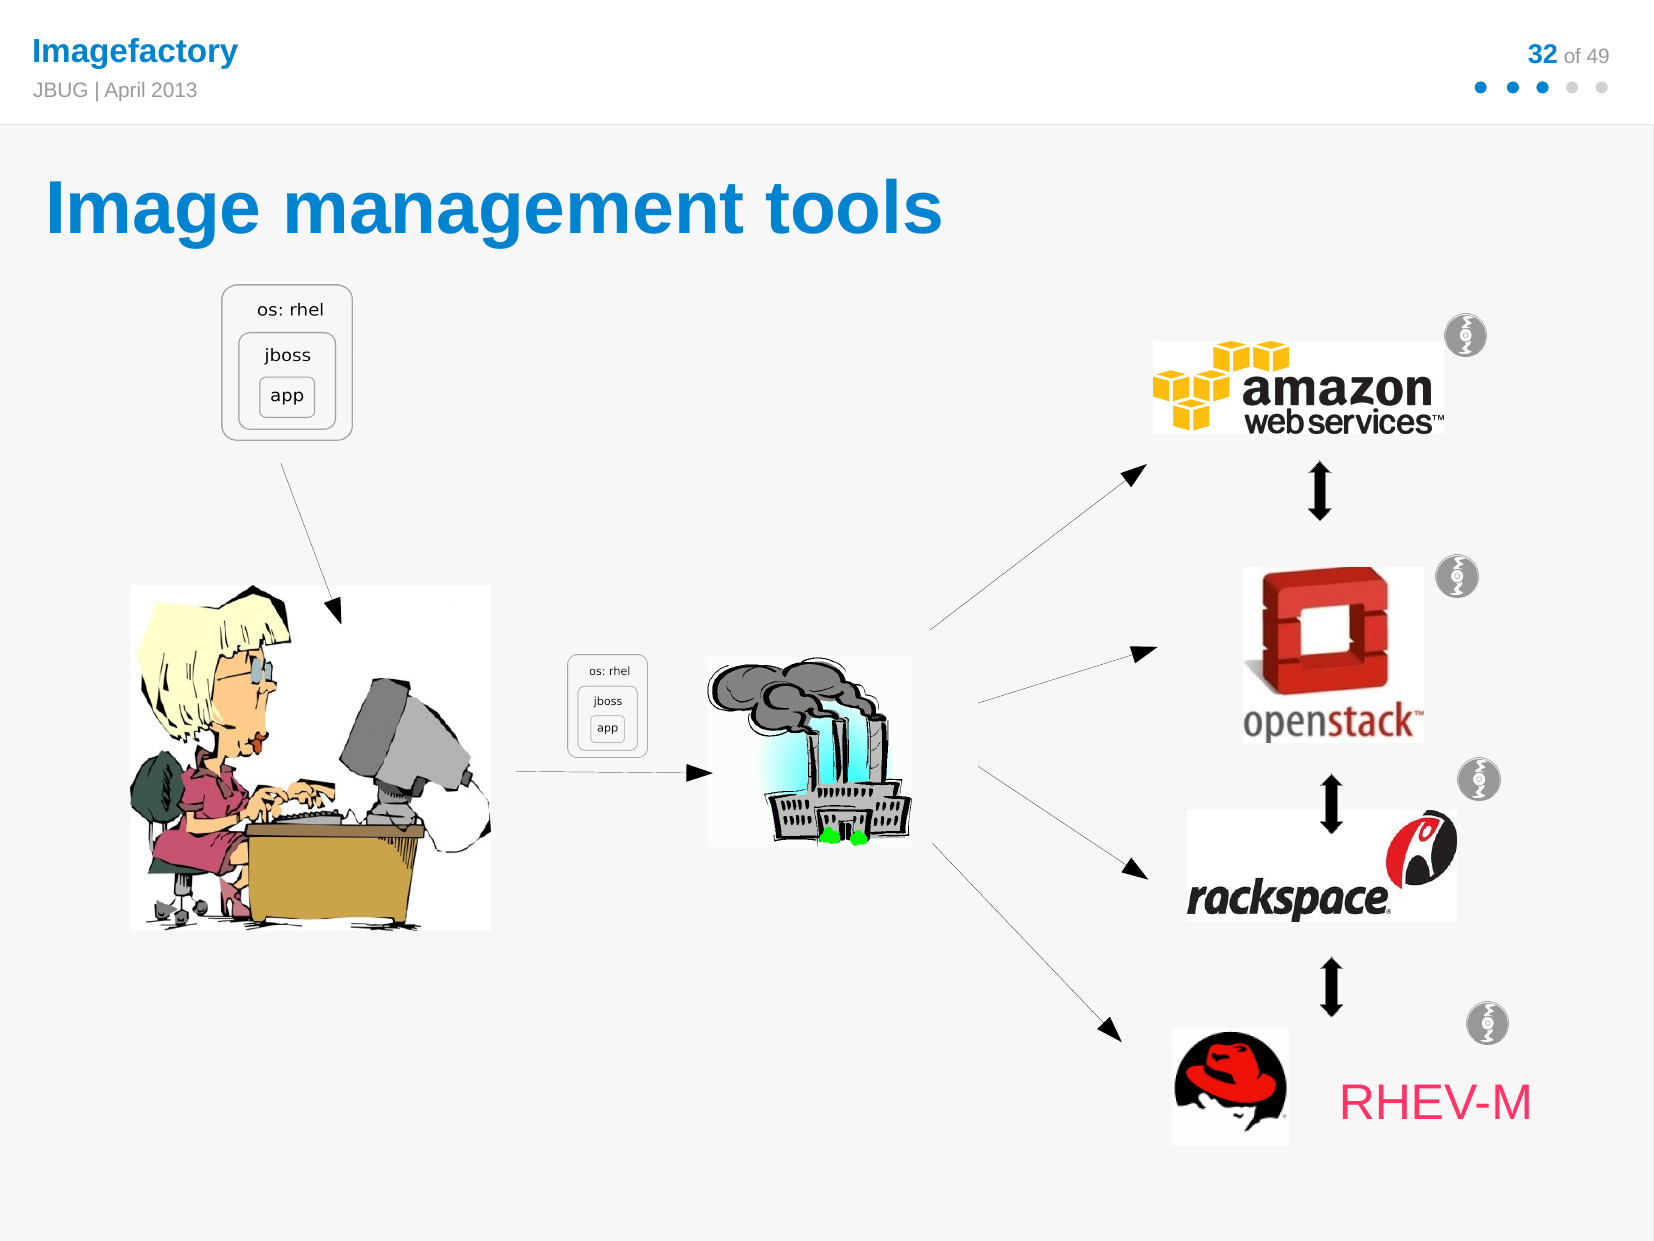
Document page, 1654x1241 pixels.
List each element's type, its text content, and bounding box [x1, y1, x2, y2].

text_box [1536, 81, 1549, 94]
picture [1466, 1001, 1509, 1045]
text_box [1474, 81, 1487, 94]
text_box [1595, 81, 1608, 94]
picture [1435, 554, 1479, 598]
picture [1187, 810, 1457, 923]
text_box [1506, 81, 1520, 94]
title Image management tools [44, 165, 1624, 250]
title JBUG | April 2013 [33, 75, 1090, 106]
picture [1153, 313, 1487, 434]
picture [1243, 567, 1424, 743]
text_box [1566, 81, 1579, 94]
picture [130, 585, 491, 931]
picture [1457, 757, 1501, 801]
title Imagefactory [32, 32, 420, 70]
picture [707, 657, 912, 847]
title <number> of 49 [1489, 31, 1610, 78]
text_box RHEV-M [1308, 1051, 1578, 1114]
picture [221, 284, 353, 441]
picture [1172, 1028, 1289, 1146]
text_box [0, 124, 1654, 1241]
picture [567, 654, 648, 759]
